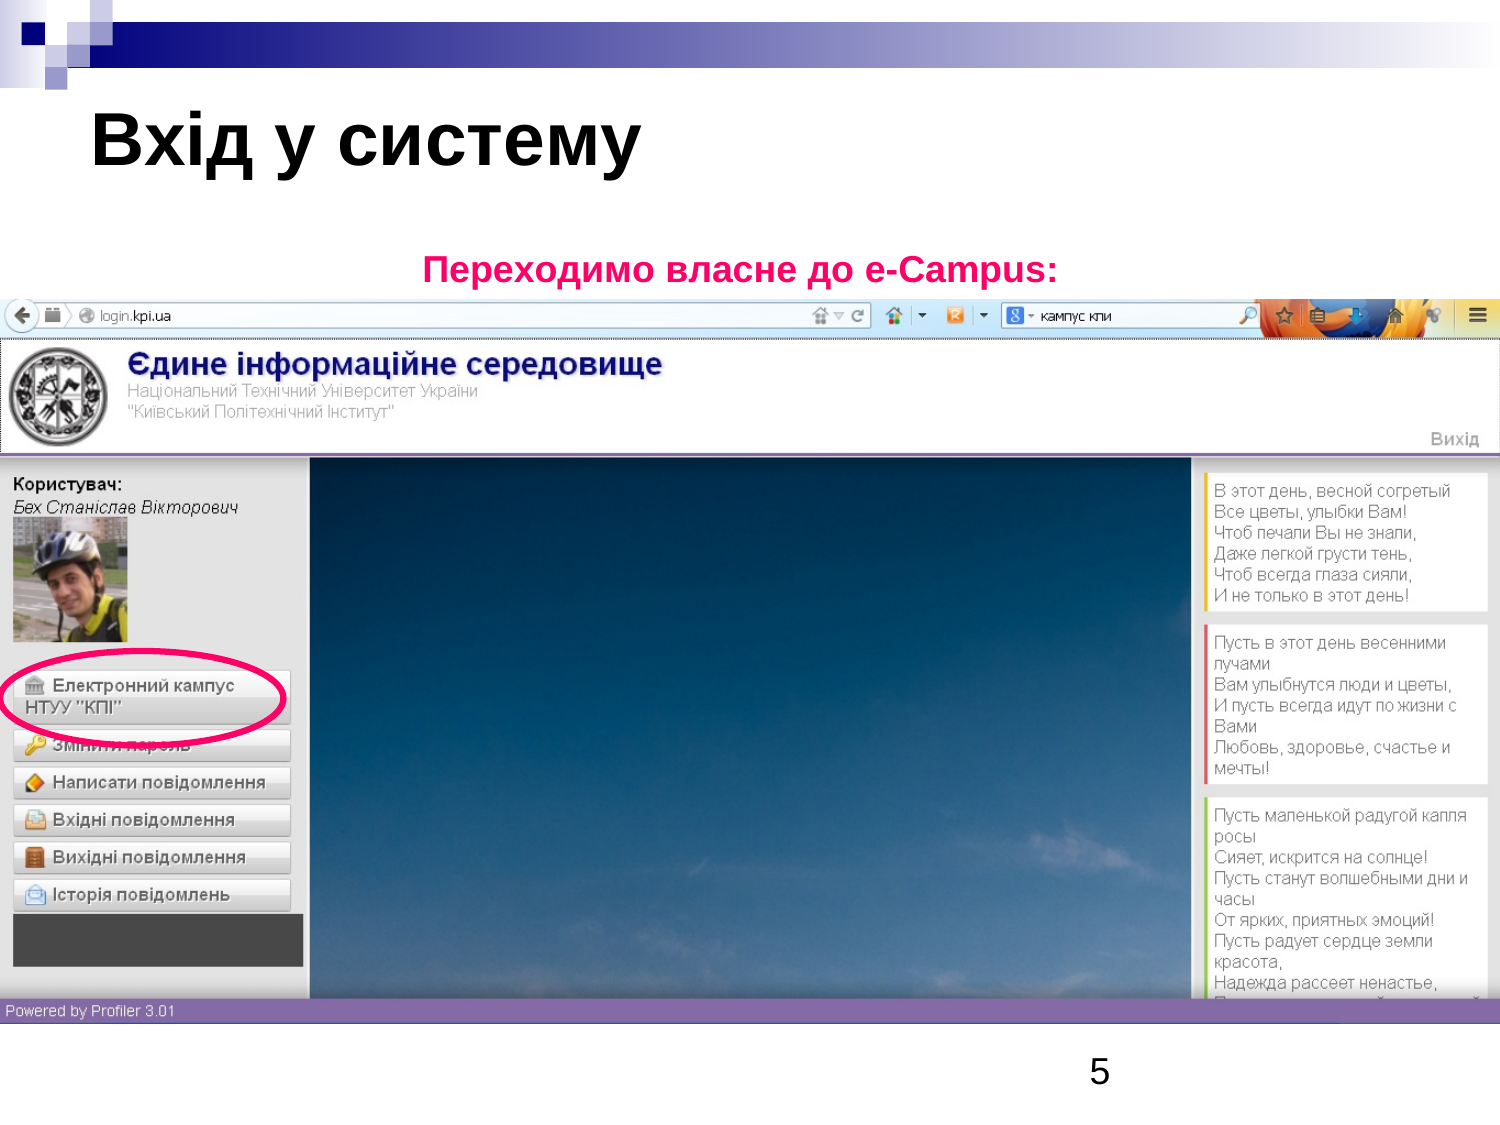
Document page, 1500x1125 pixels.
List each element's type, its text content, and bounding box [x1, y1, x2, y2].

title Вхід у систему [75, 74, 1426, 197]
text_box [0, 650, 284, 746]
text_box Переходимо власне до e-Campus: [407, 237, 1074, 299]
picture [0, 299, 1500, 1024]
